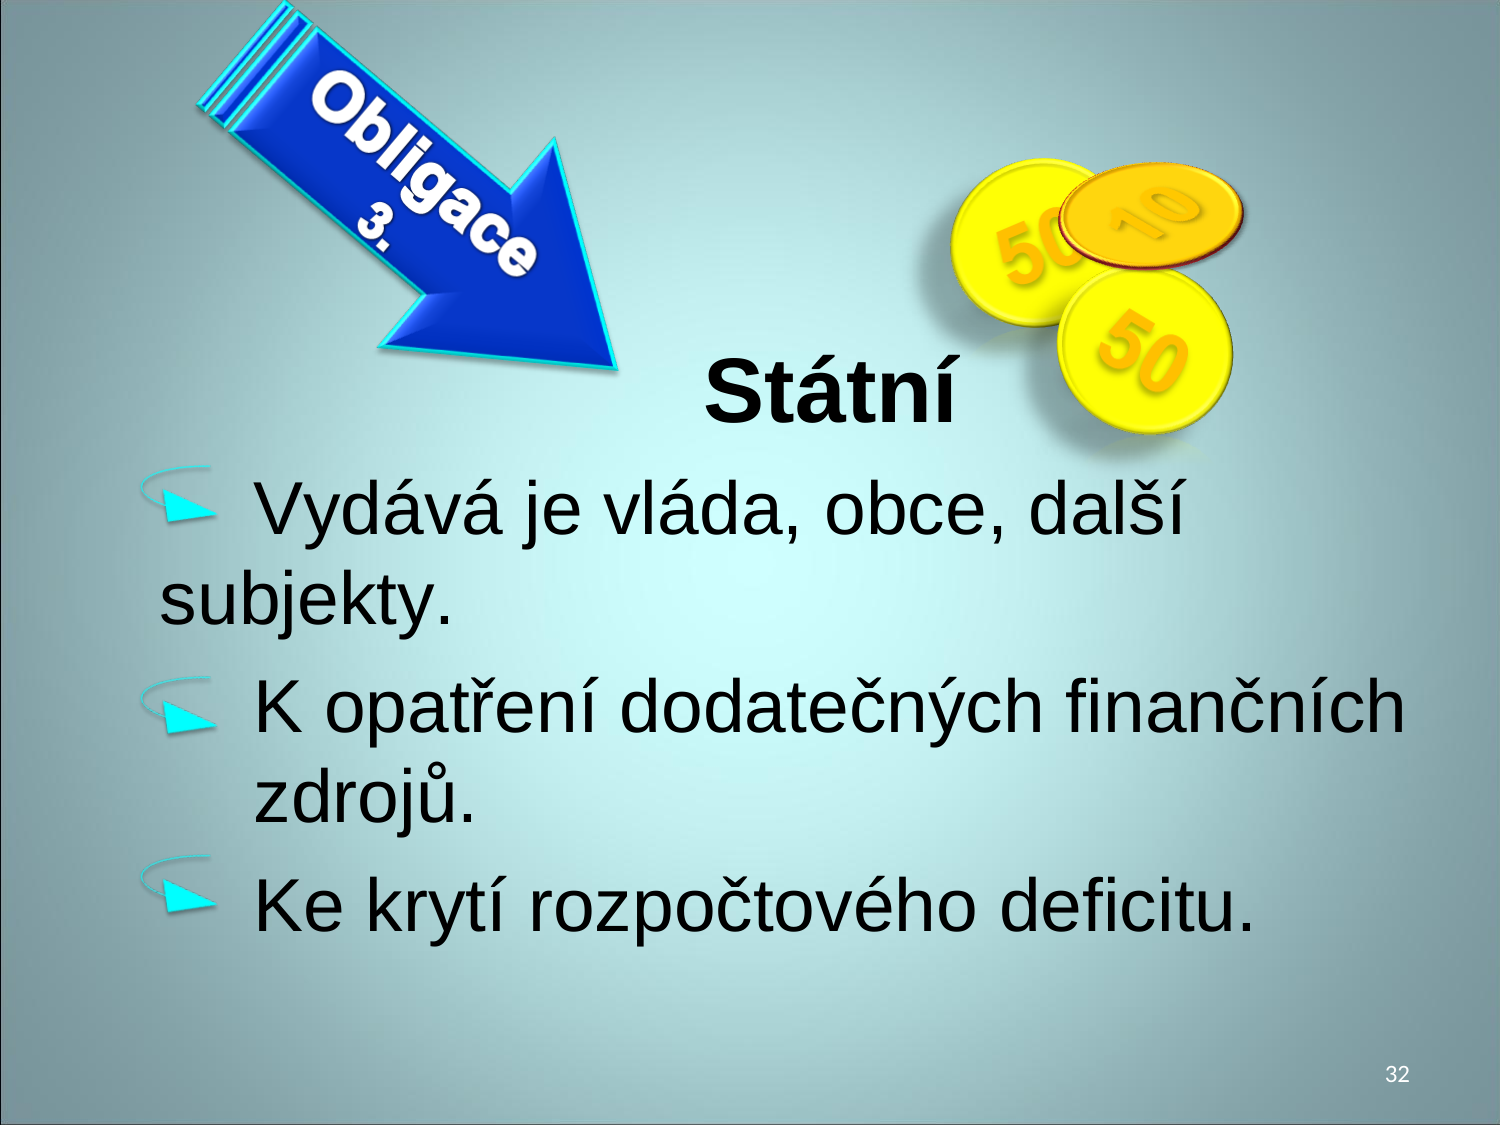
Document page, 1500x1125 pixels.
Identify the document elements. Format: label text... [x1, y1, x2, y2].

picture [0, 0, 1500, 1125]
list Státní Vydává je vláda, obce, další subjekty. K opatření dodatečných finančních zdrojů. Ke krytí rozpočtového deficitu. [88, 220, 1439, 1063]
text_box <číslo> [1074, 1042, 1426, 1103]
